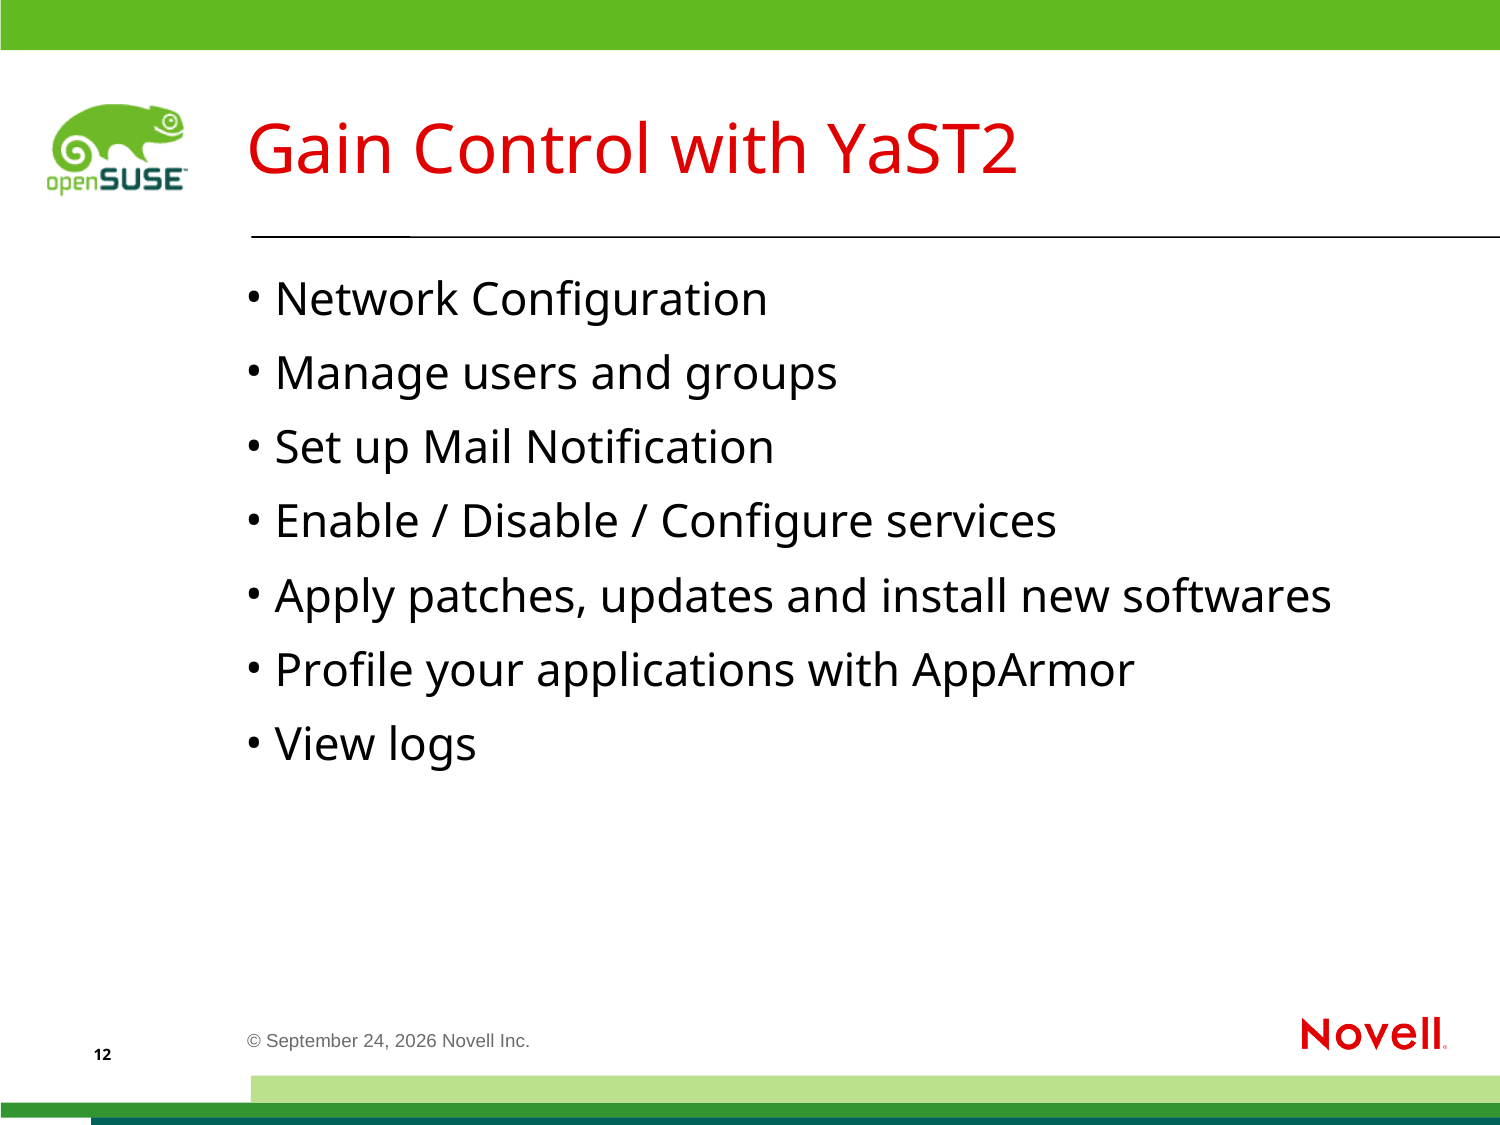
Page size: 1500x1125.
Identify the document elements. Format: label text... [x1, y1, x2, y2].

list Network Configuration Manage users and groups Set up Mail Notification Enable / Disable / Configure services Apply patches, updates and install new softwares Profile your applications with AppArmor View logs [245, 267, 1458, 1010]
picture [47, 104, 188, 197]
title Gain Control with YaST2 [246, 68, 1409, 231]
picture [1295, 1011, 1453, 1056]
